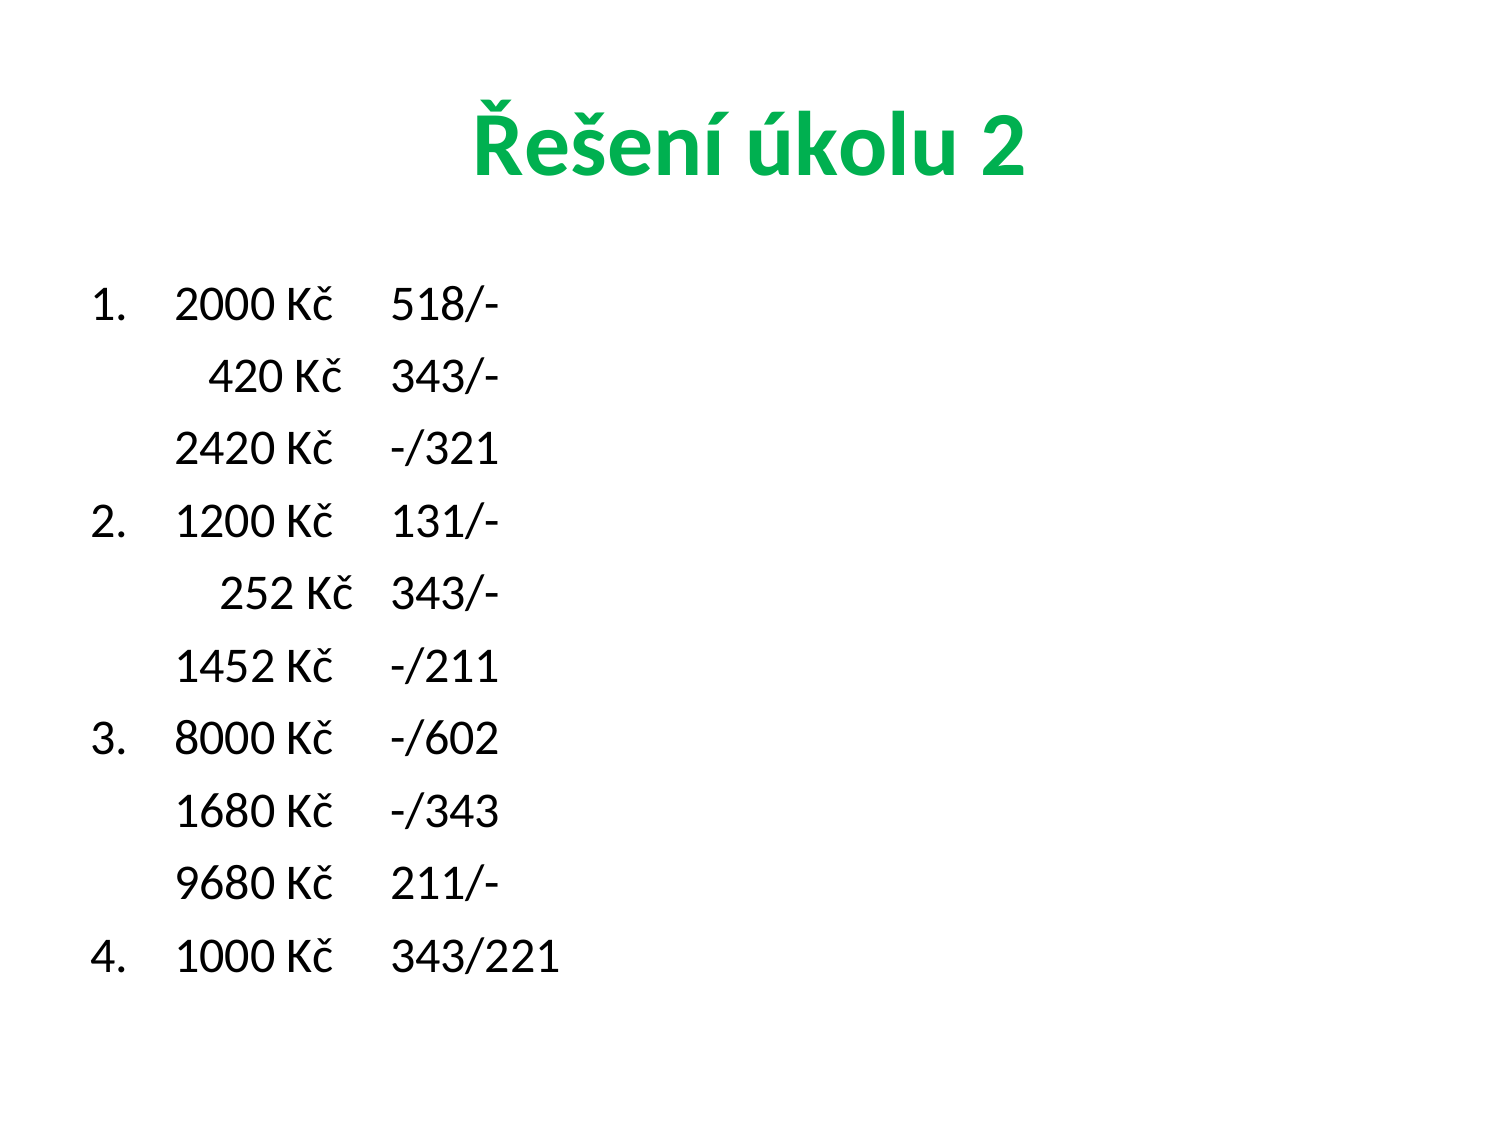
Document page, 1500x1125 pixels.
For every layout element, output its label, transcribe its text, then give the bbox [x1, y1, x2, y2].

list 2000 Kč 518/- 420 Kč 343/- 2420 Kč -/321 1200 Kč 131/- 252 Kč 343/- 1452 Kč -/211 8000 Kč -/602 1680 Kč -/343 9680 Kč 211/- 4. 1000 Kč 343/221 [75, 262, 1426, 1006]
title Řešení úkolu 2 [75, 45, 1426, 233]
